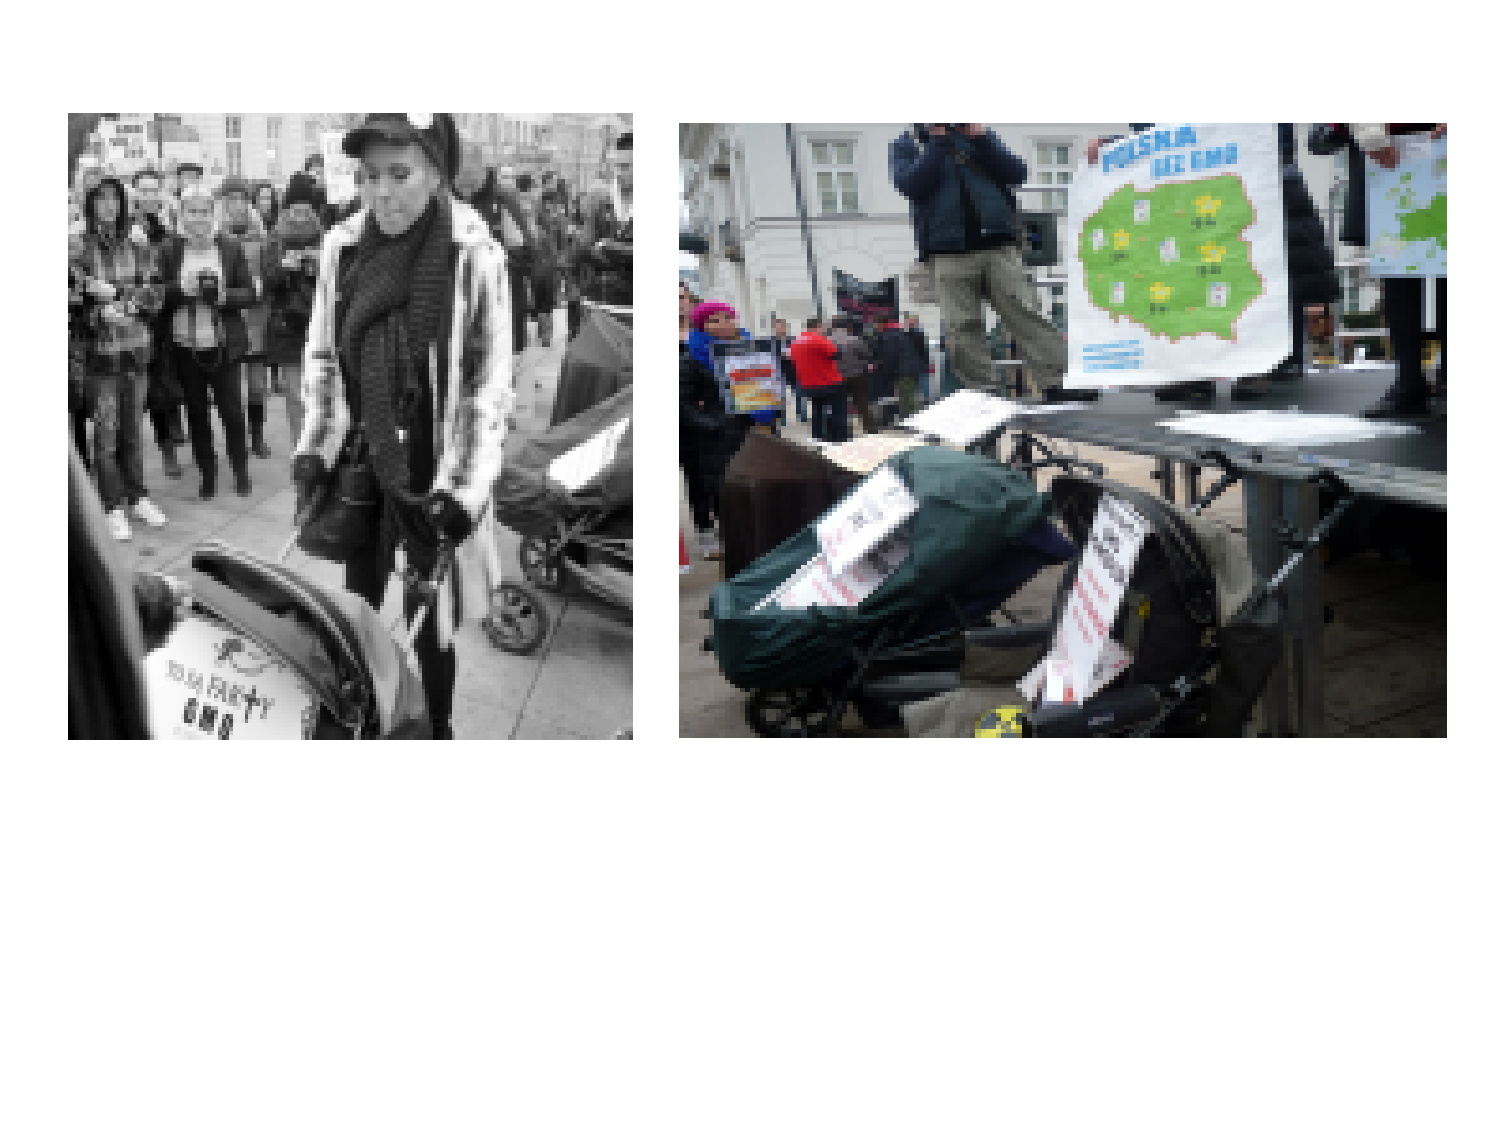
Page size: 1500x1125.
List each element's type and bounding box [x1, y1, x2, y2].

picture [679, 123, 1447, 738]
picture [68, 113, 633, 740]
